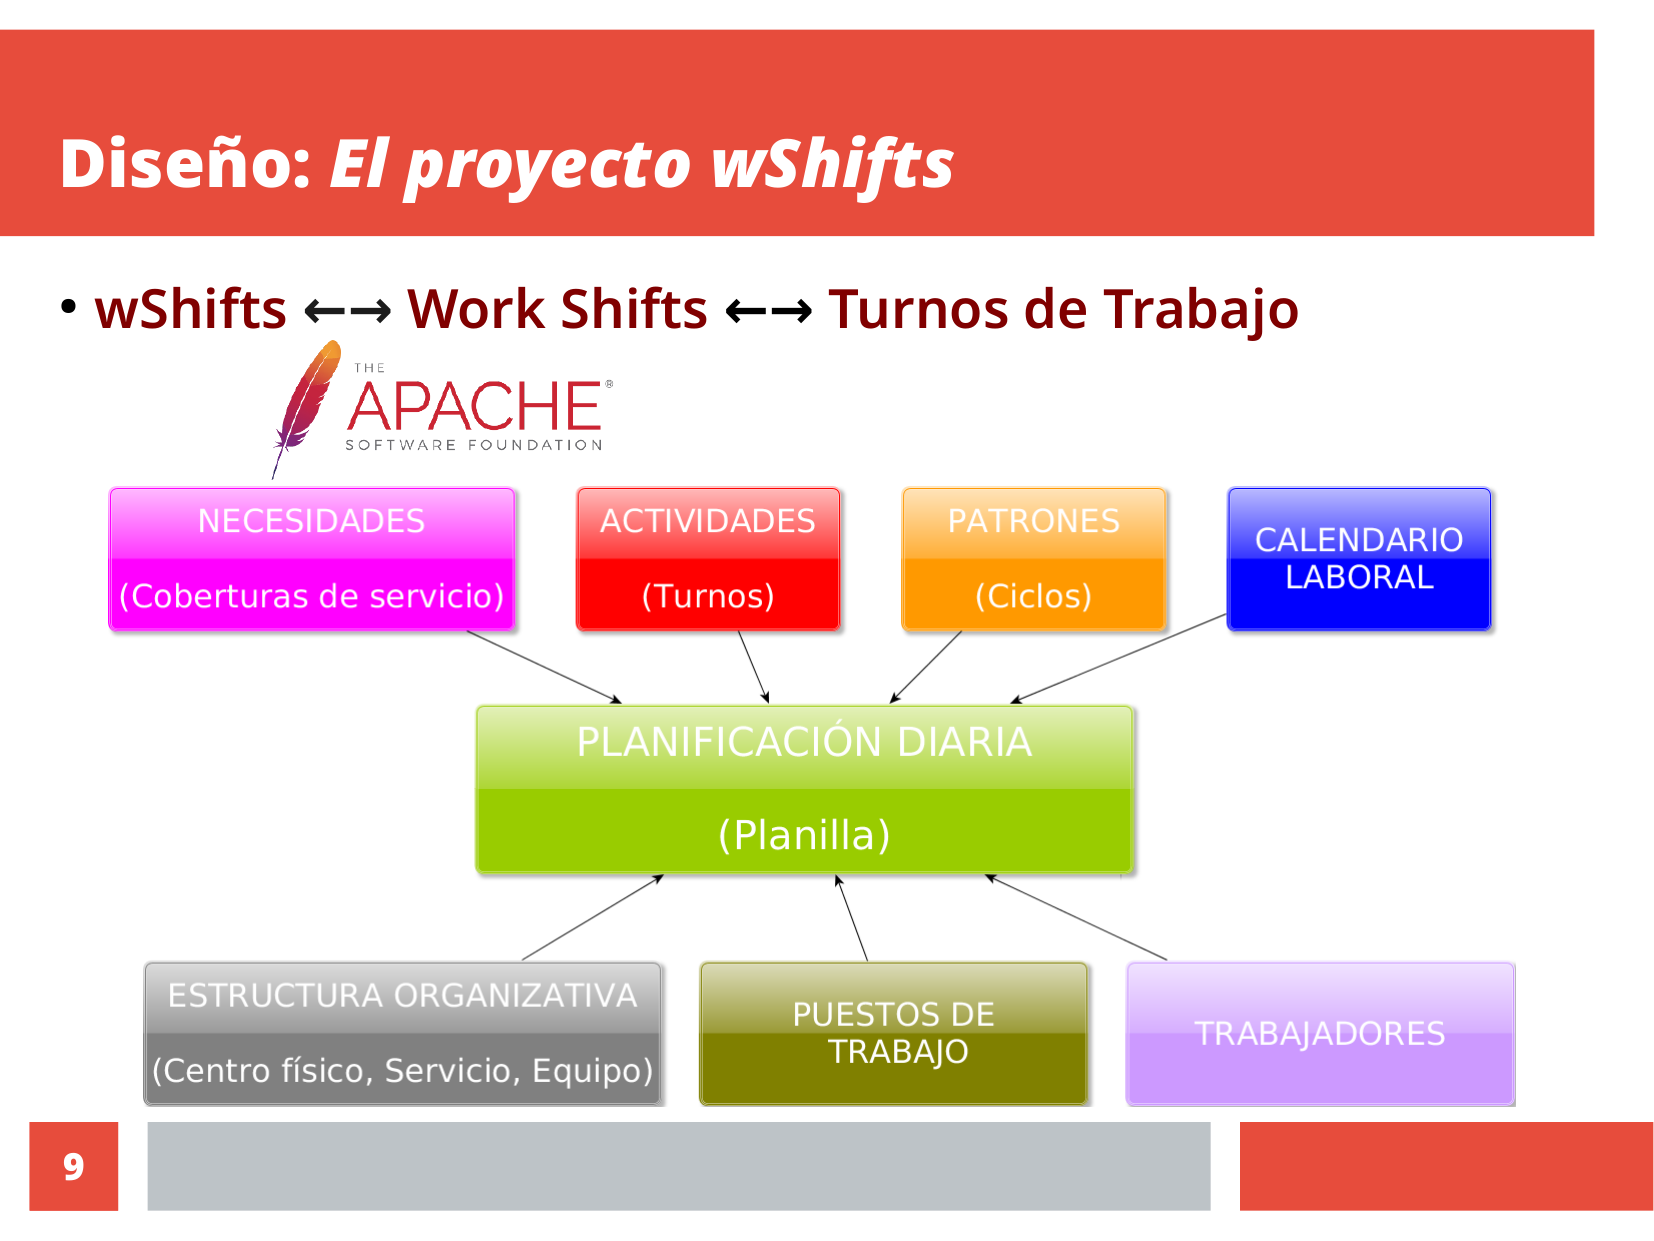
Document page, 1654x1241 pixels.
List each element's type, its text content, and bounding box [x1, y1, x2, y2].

picture [264, 340, 616, 484]
picture [107, 485, 1516, 1107]
list wShifts ←→ Work Shifts ←→ Turnos de Trabajo [59, 270, 1565, 1039]
title Diseño: El proyecto wShifts [59, 59, 1595, 207]
